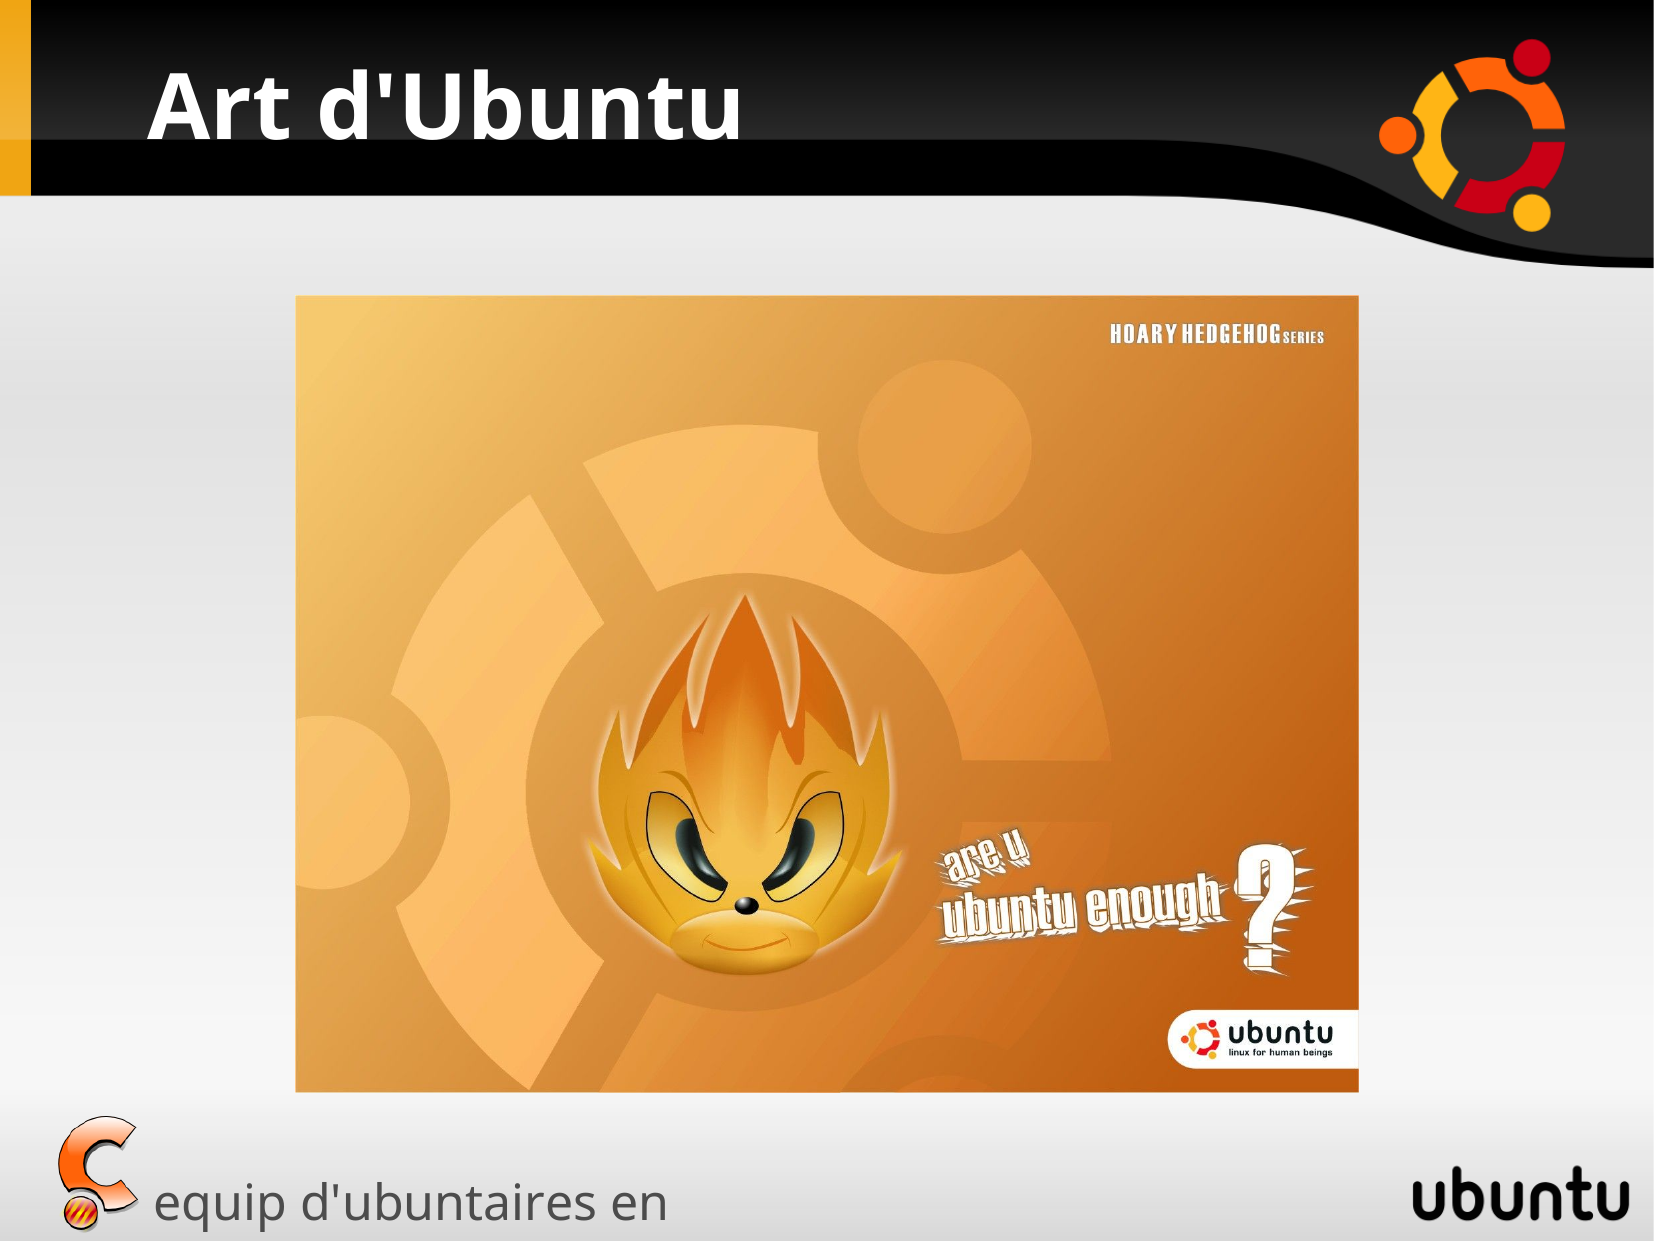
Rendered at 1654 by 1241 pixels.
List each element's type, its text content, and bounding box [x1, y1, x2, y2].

picture [0, 0, 1654, 1241]
title Art d'Ubuntu [0, 0, 1359, 208]
